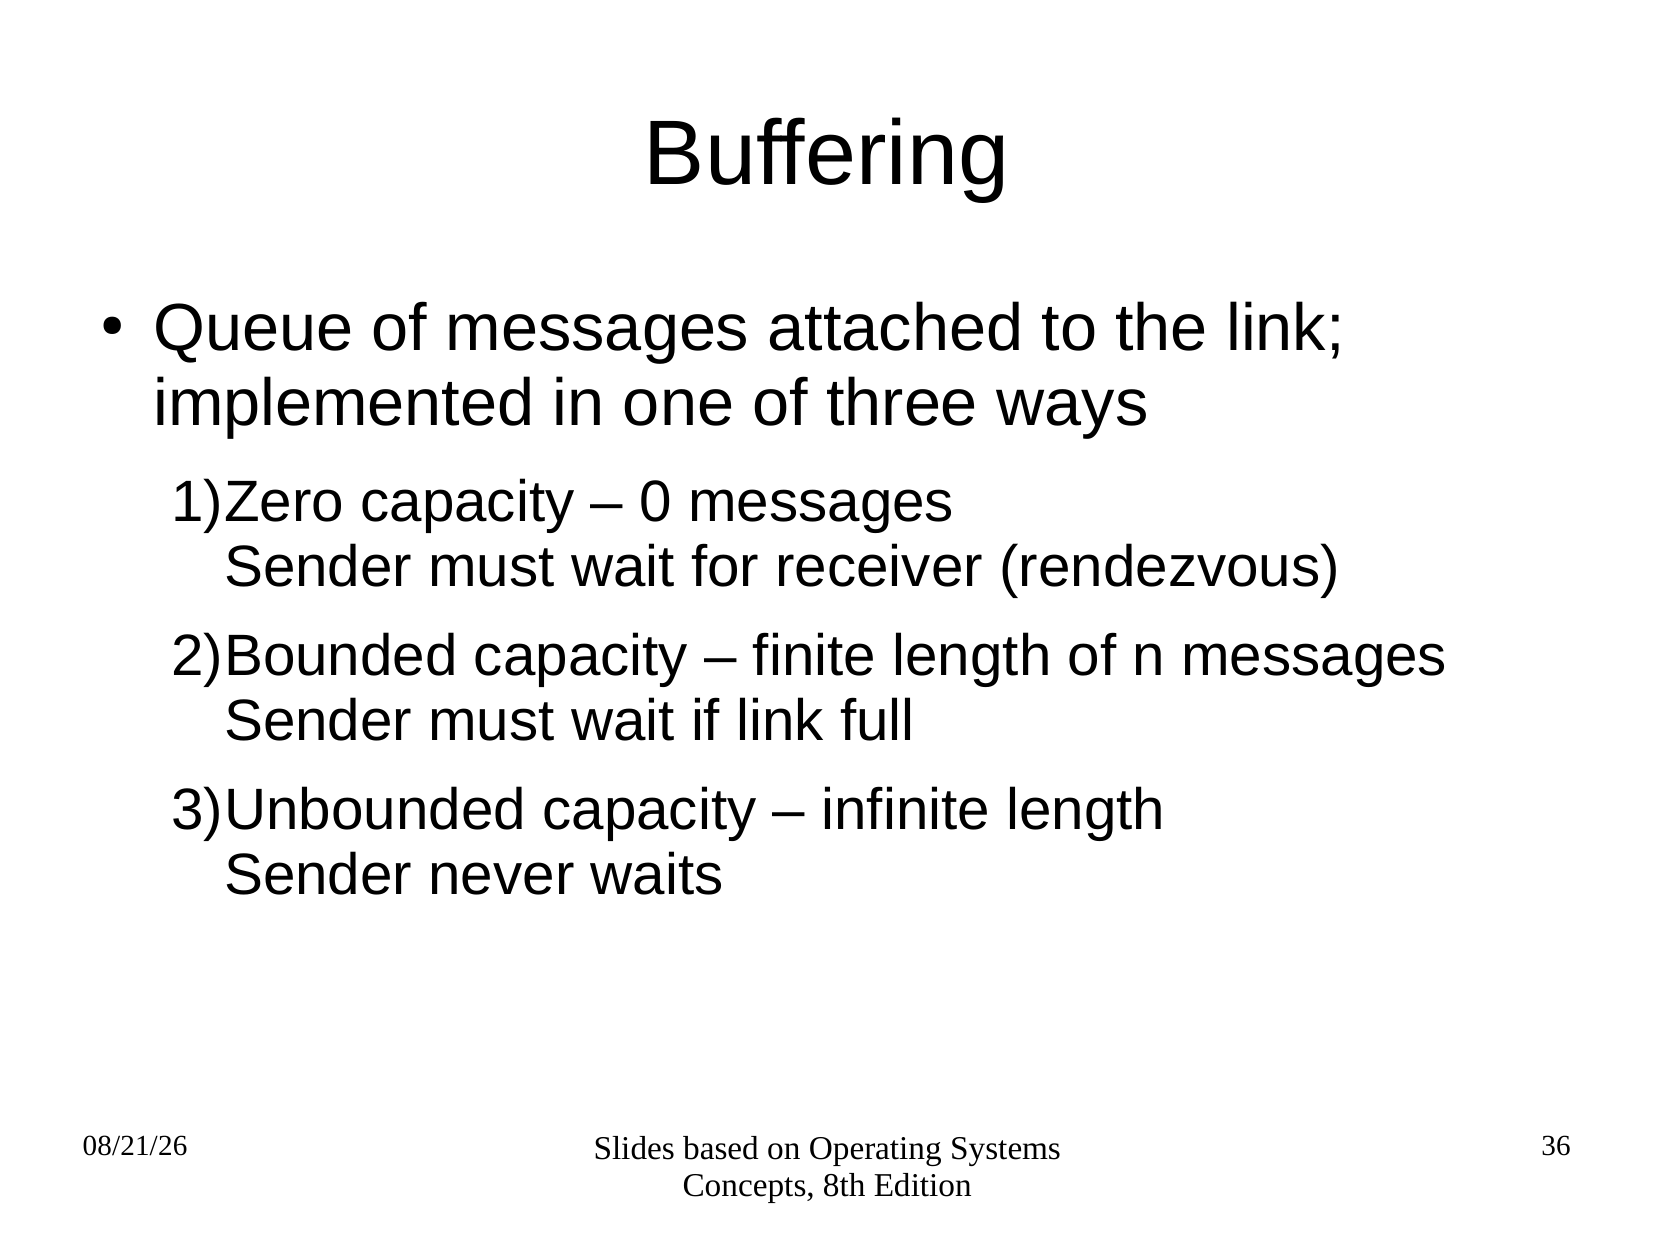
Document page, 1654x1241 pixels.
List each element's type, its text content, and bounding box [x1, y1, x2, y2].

list Queue of messages attached to the link; implemented in one of three ways Zero capacity – 0 messages Sender must wait for receiver (rendezvous) Bounded capacity – finite length of n messages Sender must wait if link full Unbounded capacity – infinite length Sender never waits [82, 290, 1571, 1109]
title Buffering [82, 49, 1571, 257]
